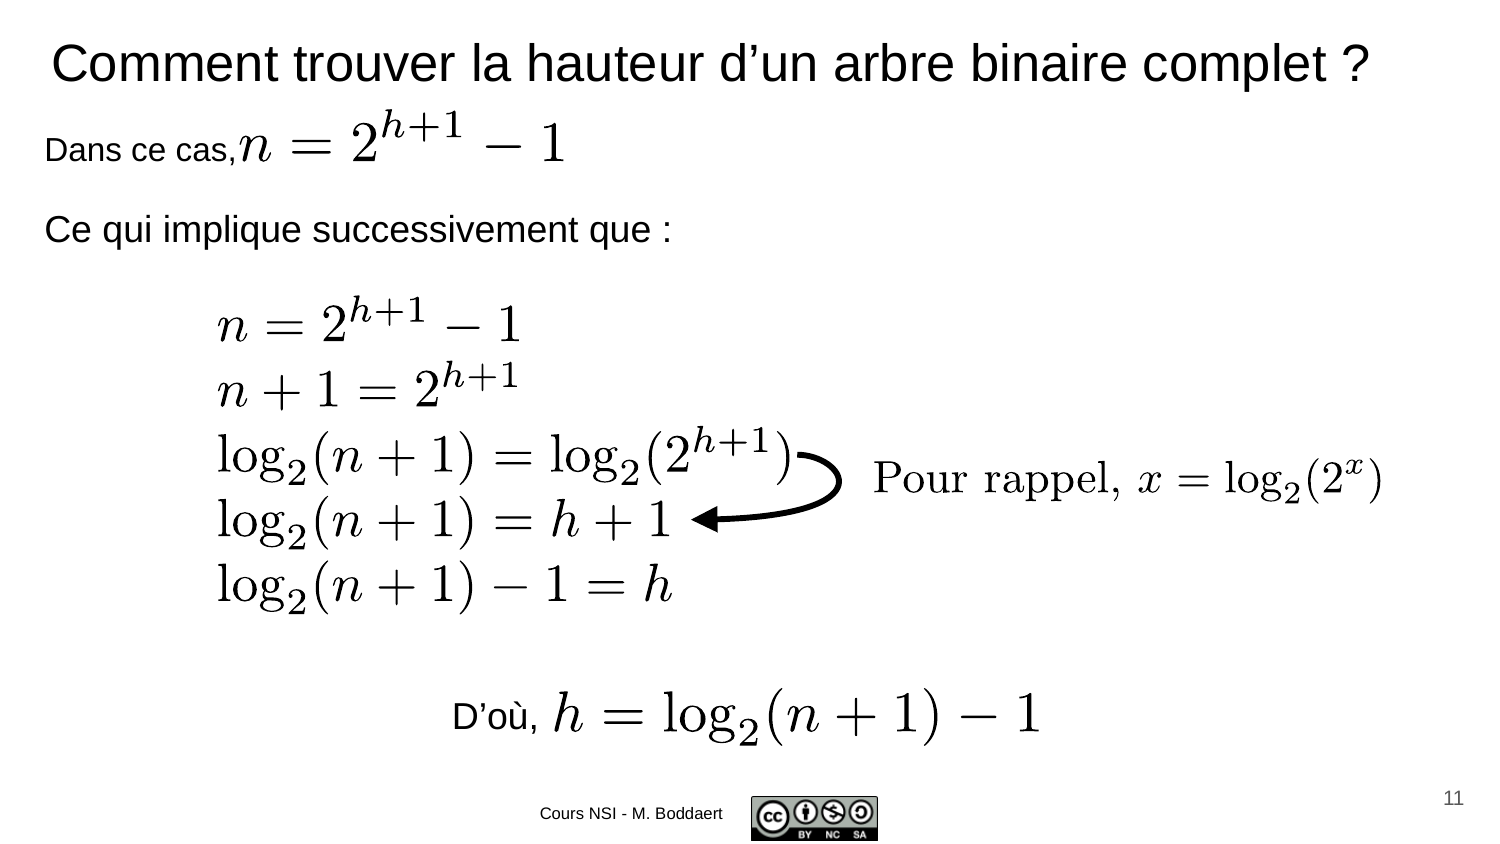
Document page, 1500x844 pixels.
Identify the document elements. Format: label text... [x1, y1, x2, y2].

text_box [239, 109, 564, 162]
title Comment trouver la hauteur d’un arbre binaire complet ? [51, 13, 1449, 108]
picture [751, 796, 878, 841]
text_box D’où, [437, 688, 569, 747]
text_box [874, 458, 1381, 504]
text_box Dans ce cas, [29, 120, 1477, 178]
text_box [554, 687, 1039, 746]
text_box Ce qui implique successivement que : [29, 201, 694, 260]
slide_number <numéro> [1389, 764, 1480, 830]
text_box [217, 295, 790, 615]
